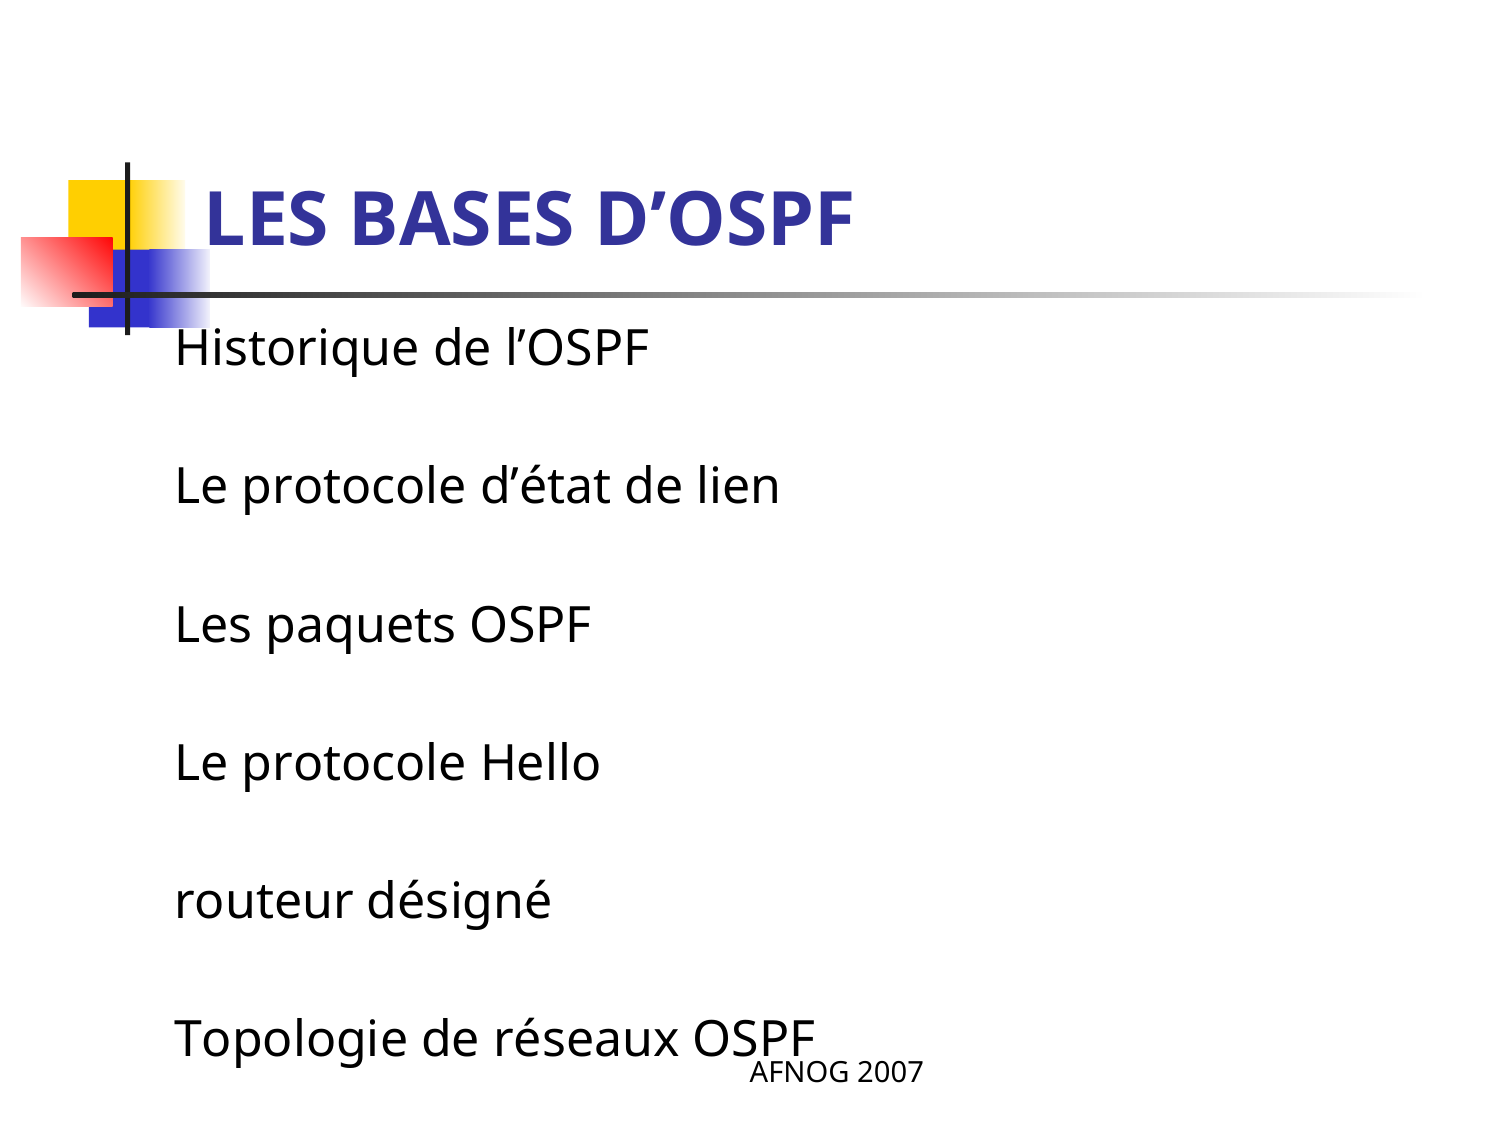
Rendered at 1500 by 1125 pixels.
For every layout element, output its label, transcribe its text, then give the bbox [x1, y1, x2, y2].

title LES BASES D’OSPF [188, 90, 1468, 275]
list Historique de l’OSPF Le protocole d’état de lien Les paquets OSPF Le protocole Hello routeur désigné Topologie de réseaux OSPF [159, 314, 1400, 1125]
